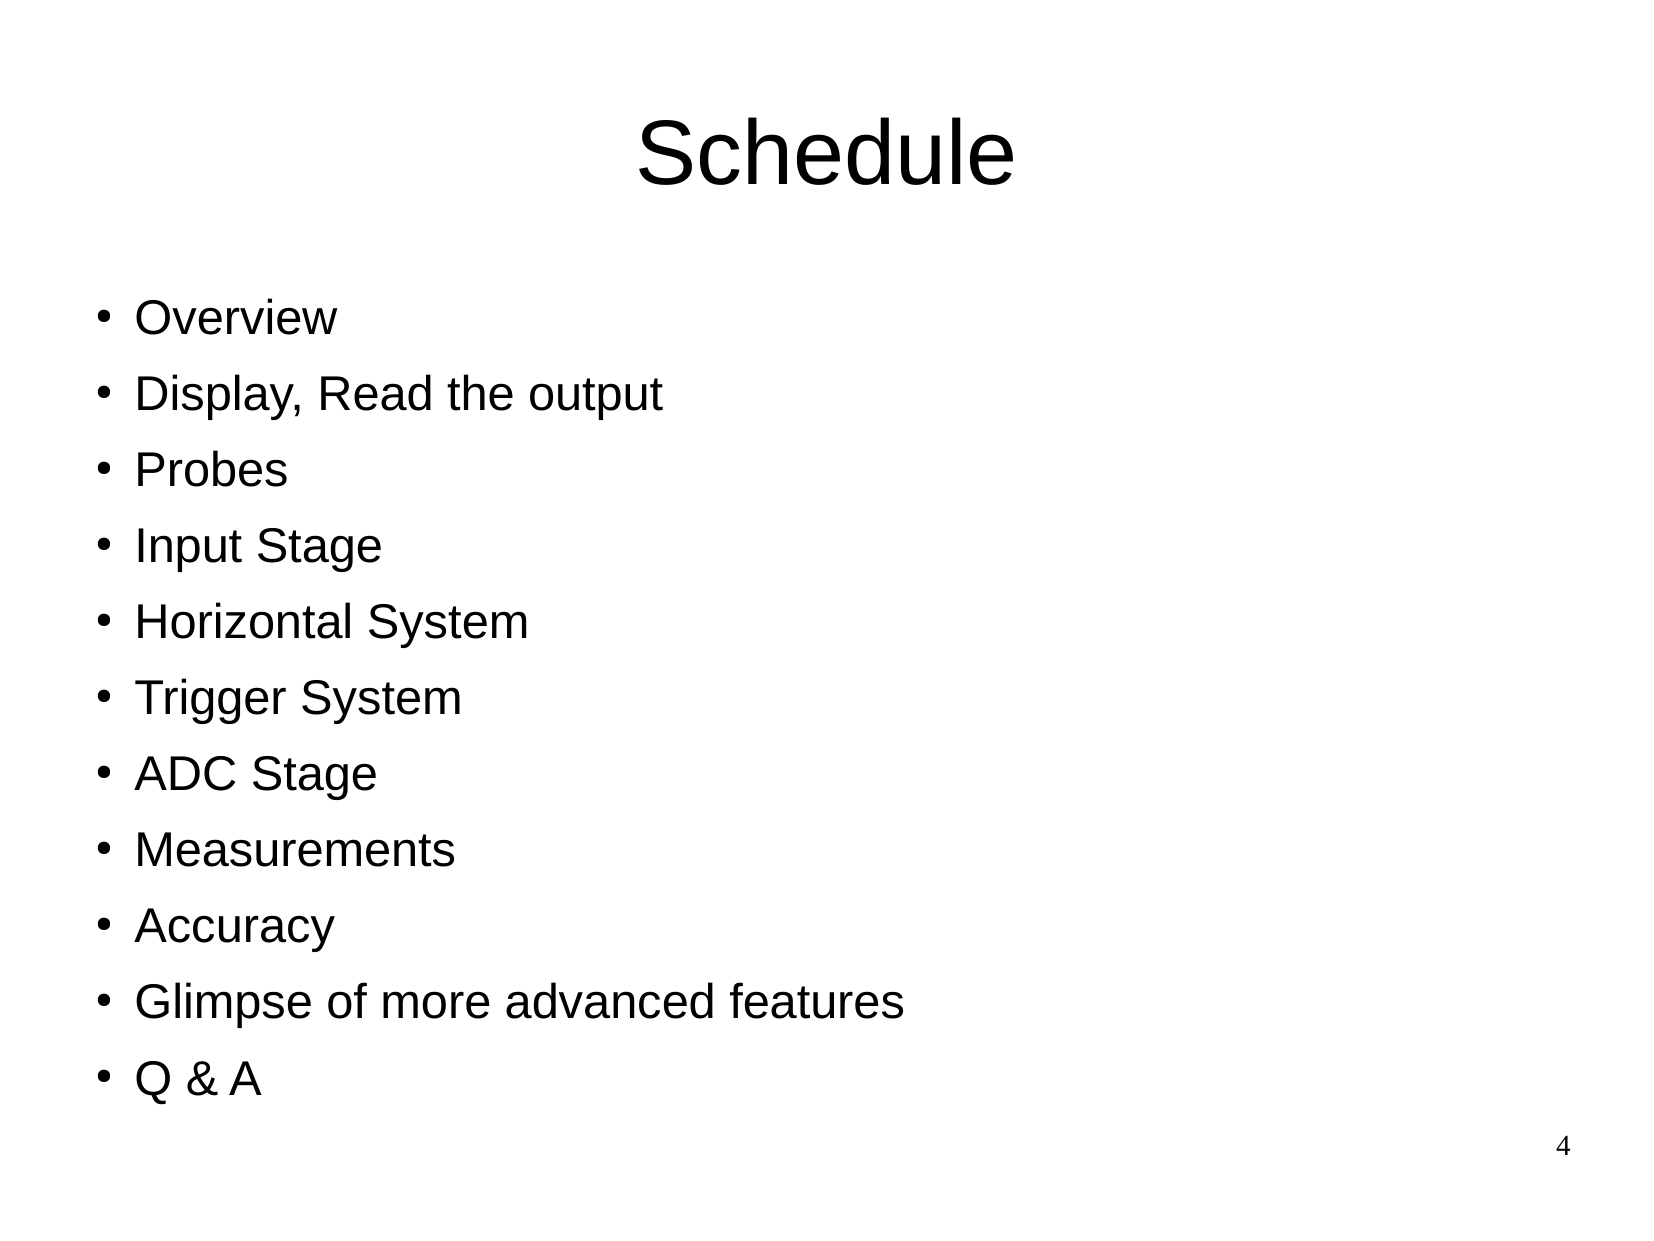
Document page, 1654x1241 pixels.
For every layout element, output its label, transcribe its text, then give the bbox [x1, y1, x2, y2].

title Schedule [82, 49, 1571, 257]
list Overview Display, Read the output Probes Input Stage Horizontal System Trigger System ADC Stage Measurements Accuracy Glimpse of more advanced features Q & A [82, 290, 1571, 1109]
